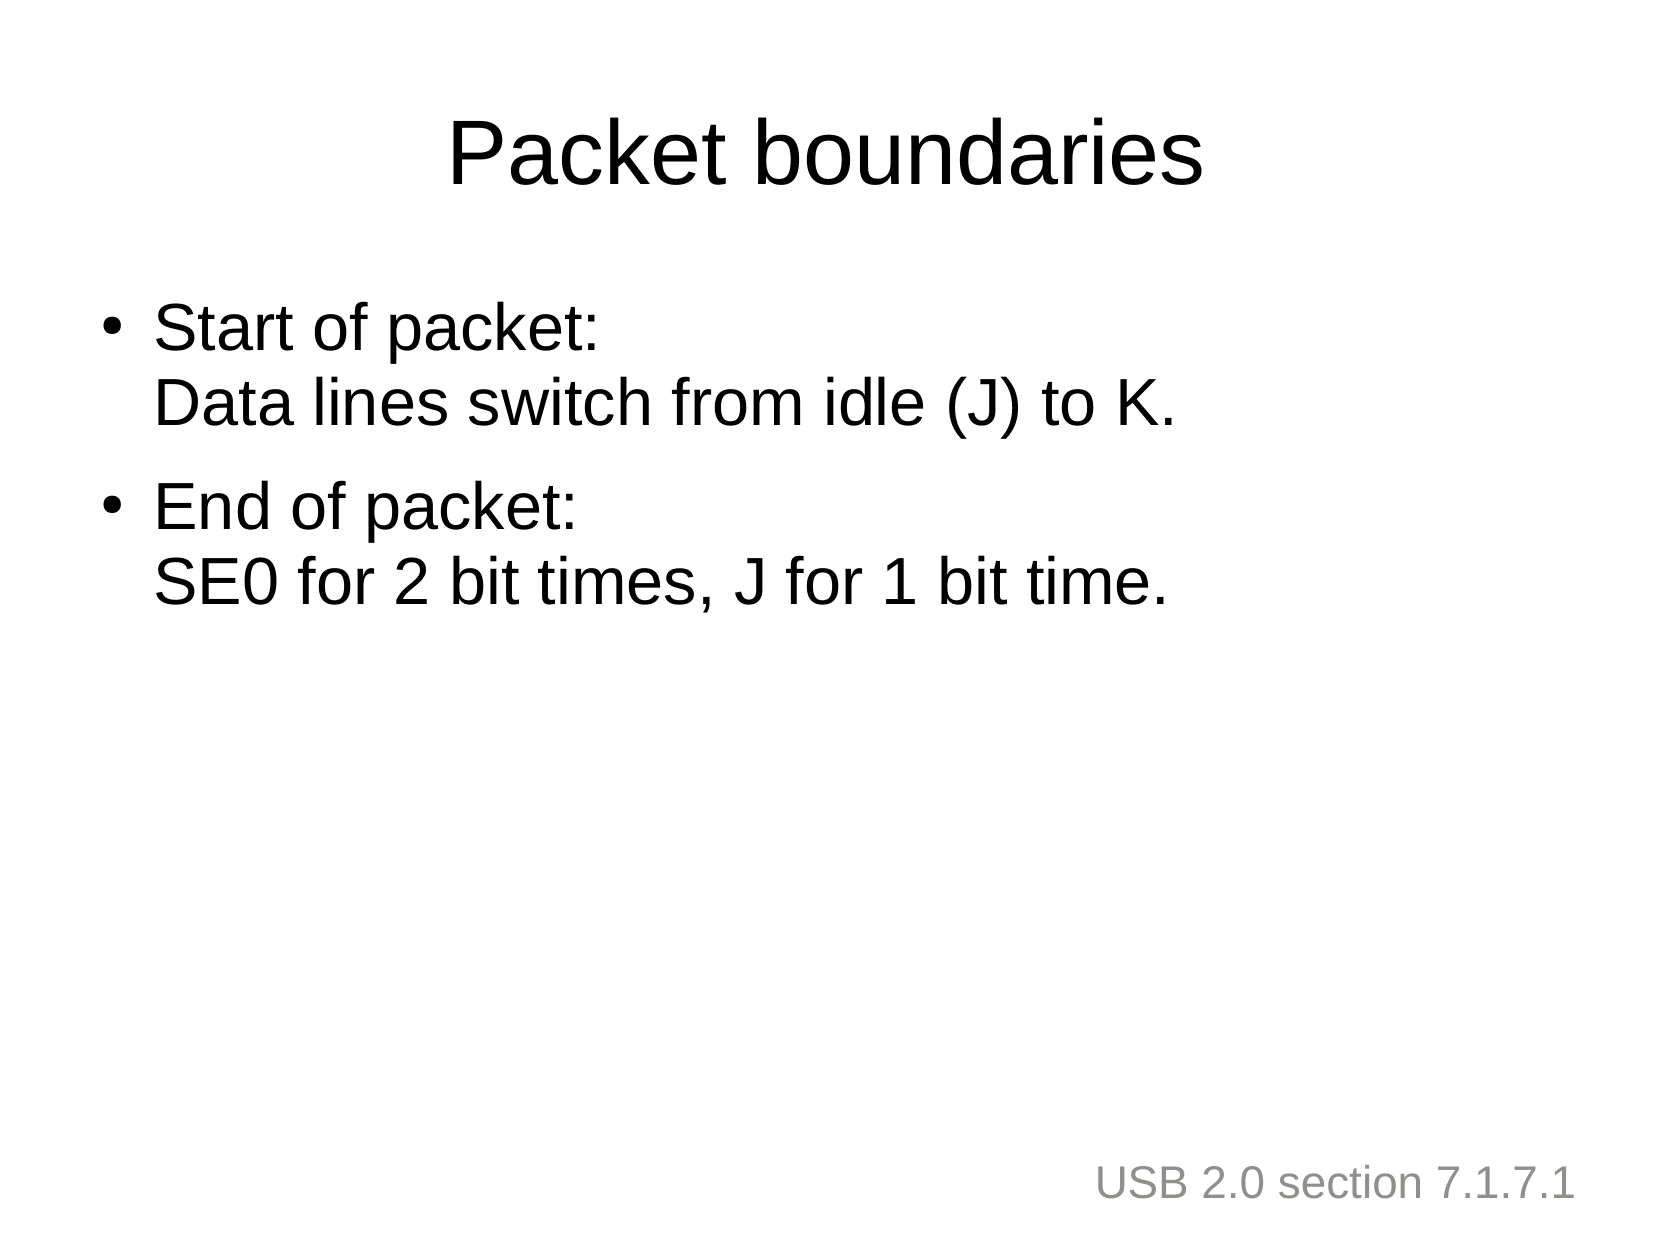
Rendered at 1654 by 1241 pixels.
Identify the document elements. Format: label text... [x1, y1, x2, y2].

list Start of packet: Data lines switch from idle (J) to K. End of packet: SE0 for 2 bit times, J for 1 bit time. [82, 290, 1571, 1010]
title Packet boundaries [82, 49, 1571, 257]
text_box USB 2.0 section 7.1.7.1 [1080, 1149, 1636, 1231]
